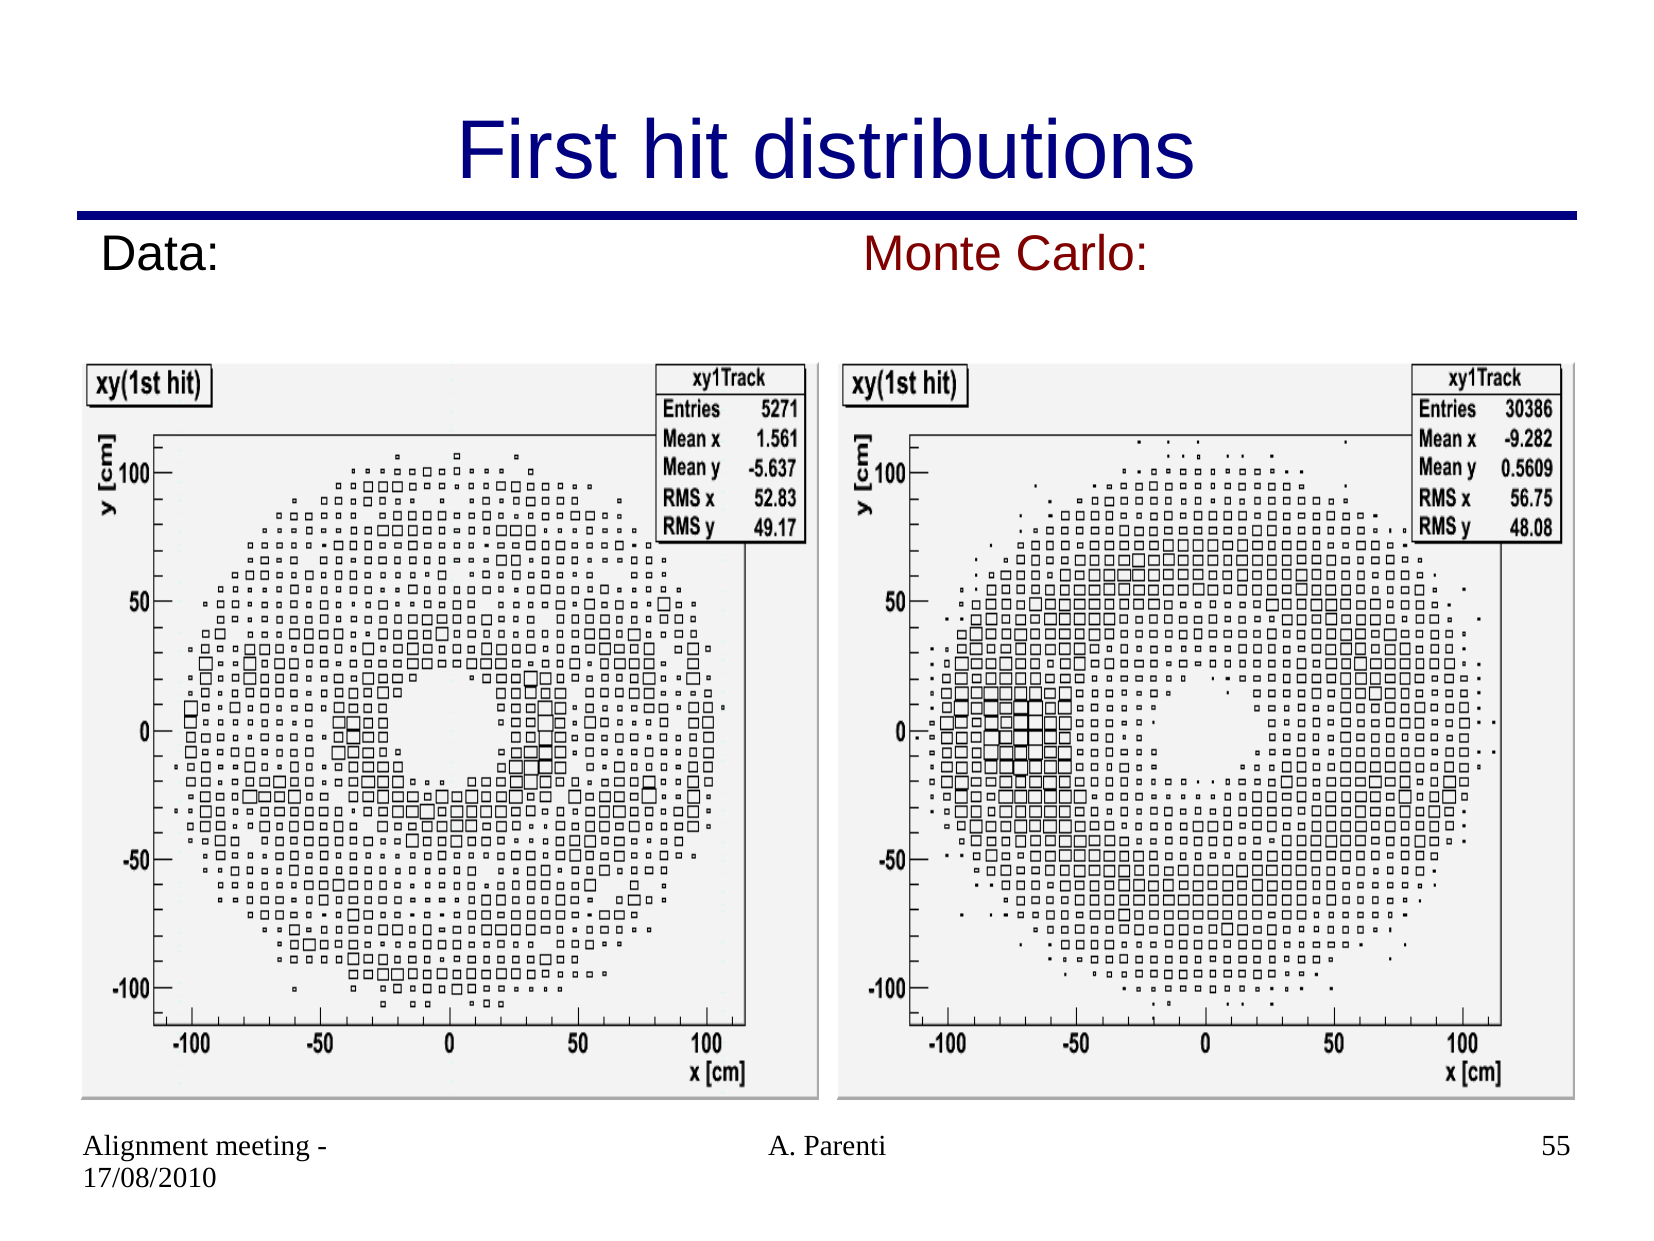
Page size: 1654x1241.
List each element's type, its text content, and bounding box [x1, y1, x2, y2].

list Data: [82, 1100, 809, 1109]
picture [836, 361, 1575, 1100]
title First hit distributions [82, 75, 1571, 226]
list Monte Carlo: [845, 225, 1572, 1094]
list Data: [82, 225, 809, 361]
picture [80, 361, 819, 1100]
